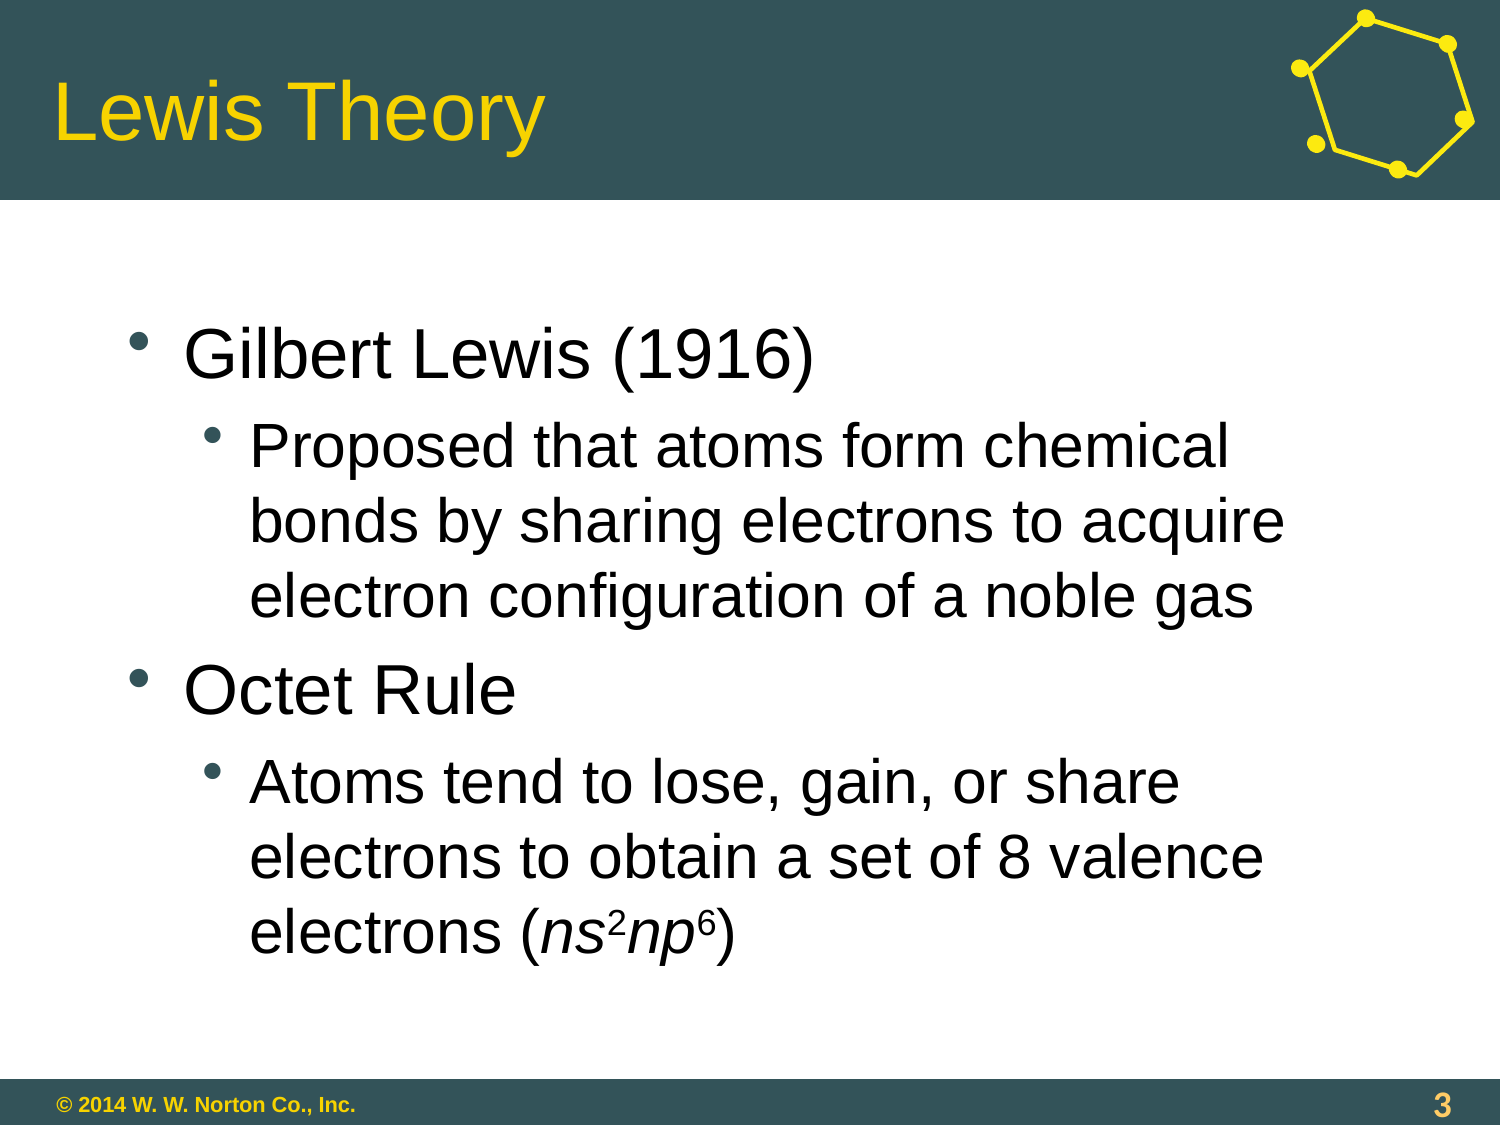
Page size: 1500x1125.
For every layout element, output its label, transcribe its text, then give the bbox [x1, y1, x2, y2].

slide_number <number> [1417, 1076, 1468, 1125]
title Lewis Theory [37, 19, 1118, 195]
list Gilbert Lewis (1916) Proposed that atoms form chemical bonds by sharing electrons to acquire electron configuration of a noble gas Octet Rule Atoms tend to lose, gain, or share electrons to obtain a set of 8 valence electrons (ns2np6) [112, 299, 1388, 988]
